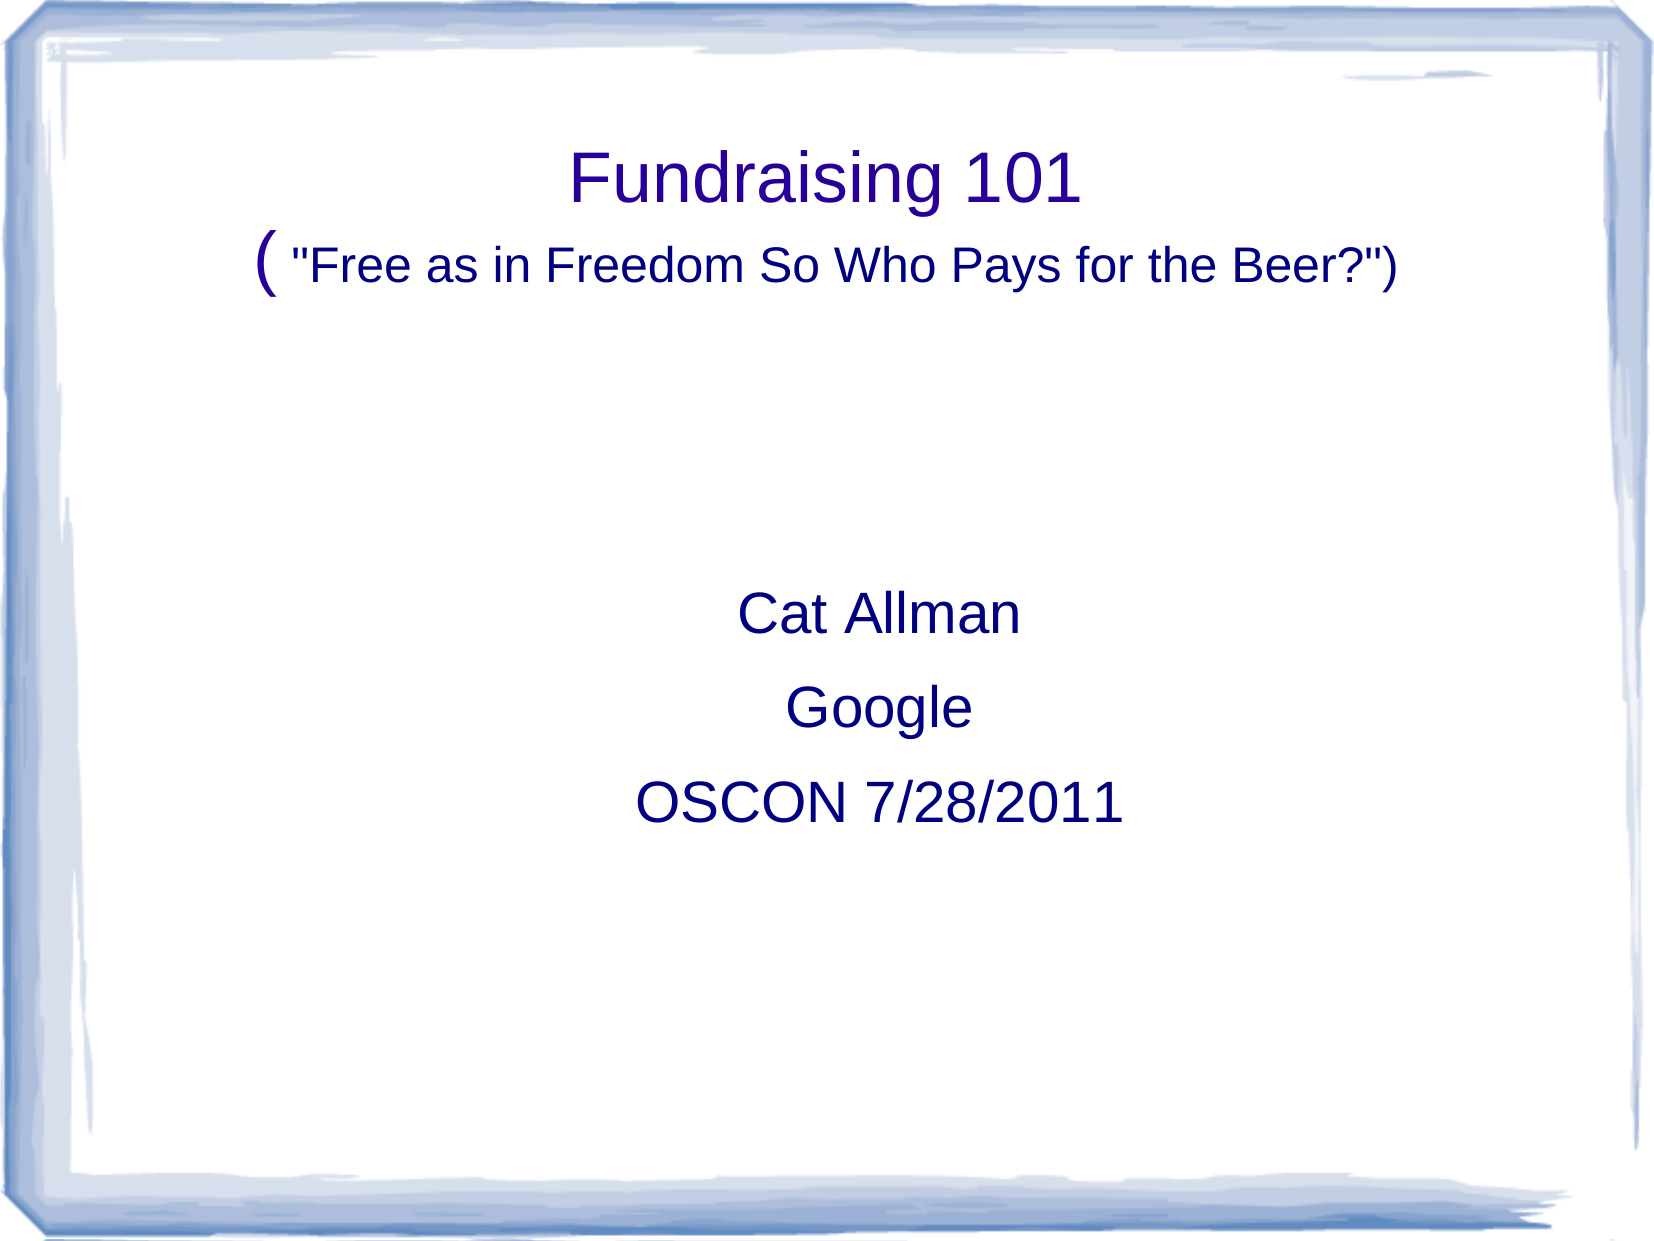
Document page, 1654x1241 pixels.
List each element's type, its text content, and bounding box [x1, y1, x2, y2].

list Cat Allman Google OSCON 7/28/2011 [118, 324, 1571, 1004]
picture [0, 0, 1654, 1241]
title Fundraising 101 ( "Free as in Freedom So Who Pays for the Beer?") [82, 114, 1571, 322]
